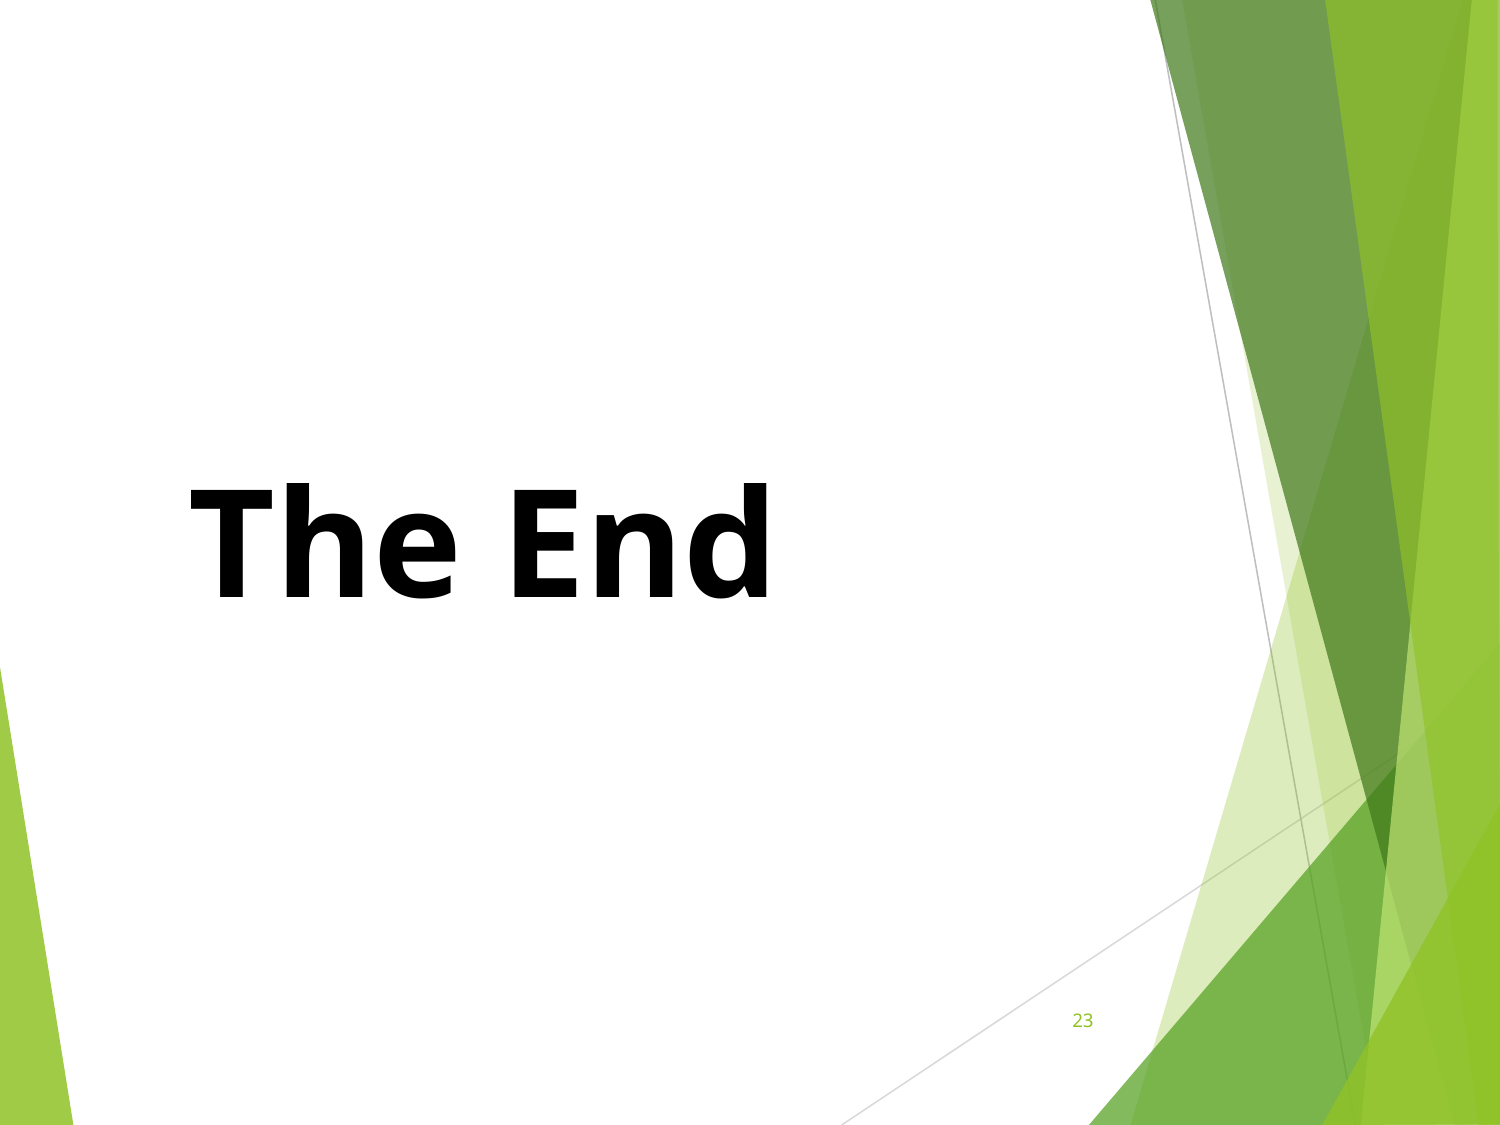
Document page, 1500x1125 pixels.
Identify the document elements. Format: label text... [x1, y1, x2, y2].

text_box [137, 467, 1362, 888]
text_box The End [117, 383, 1341, 803]
text_box 23 [1057, 991, 1142, 1051]
